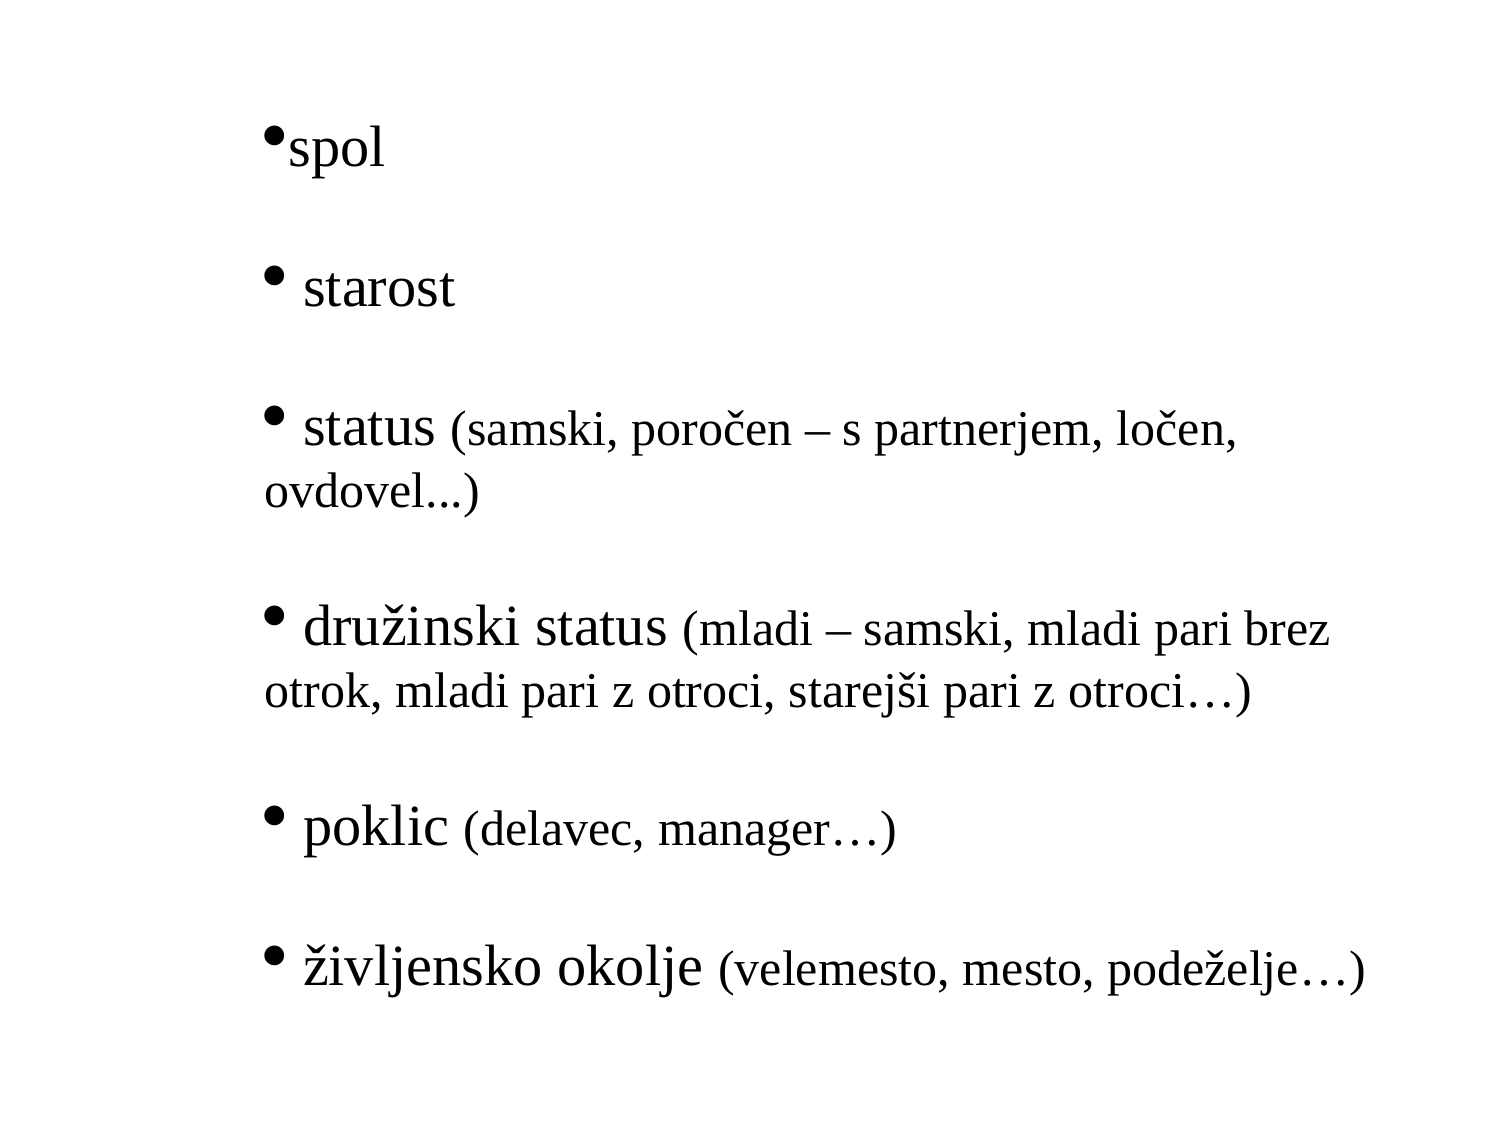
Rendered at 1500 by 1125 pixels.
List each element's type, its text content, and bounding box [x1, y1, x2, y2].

text_box spol starost status (samski, poročen – s partnerjem, ločen, ovdovel...) družinski status (mladi – samski, mladi pari brez otrok, mladi pari z otroci, starejši pari z otroci…) poklic (delavec, manager…) življensko okolje (velemesto, mesto, podeželje…) [249, 99, 1413, 1006]
